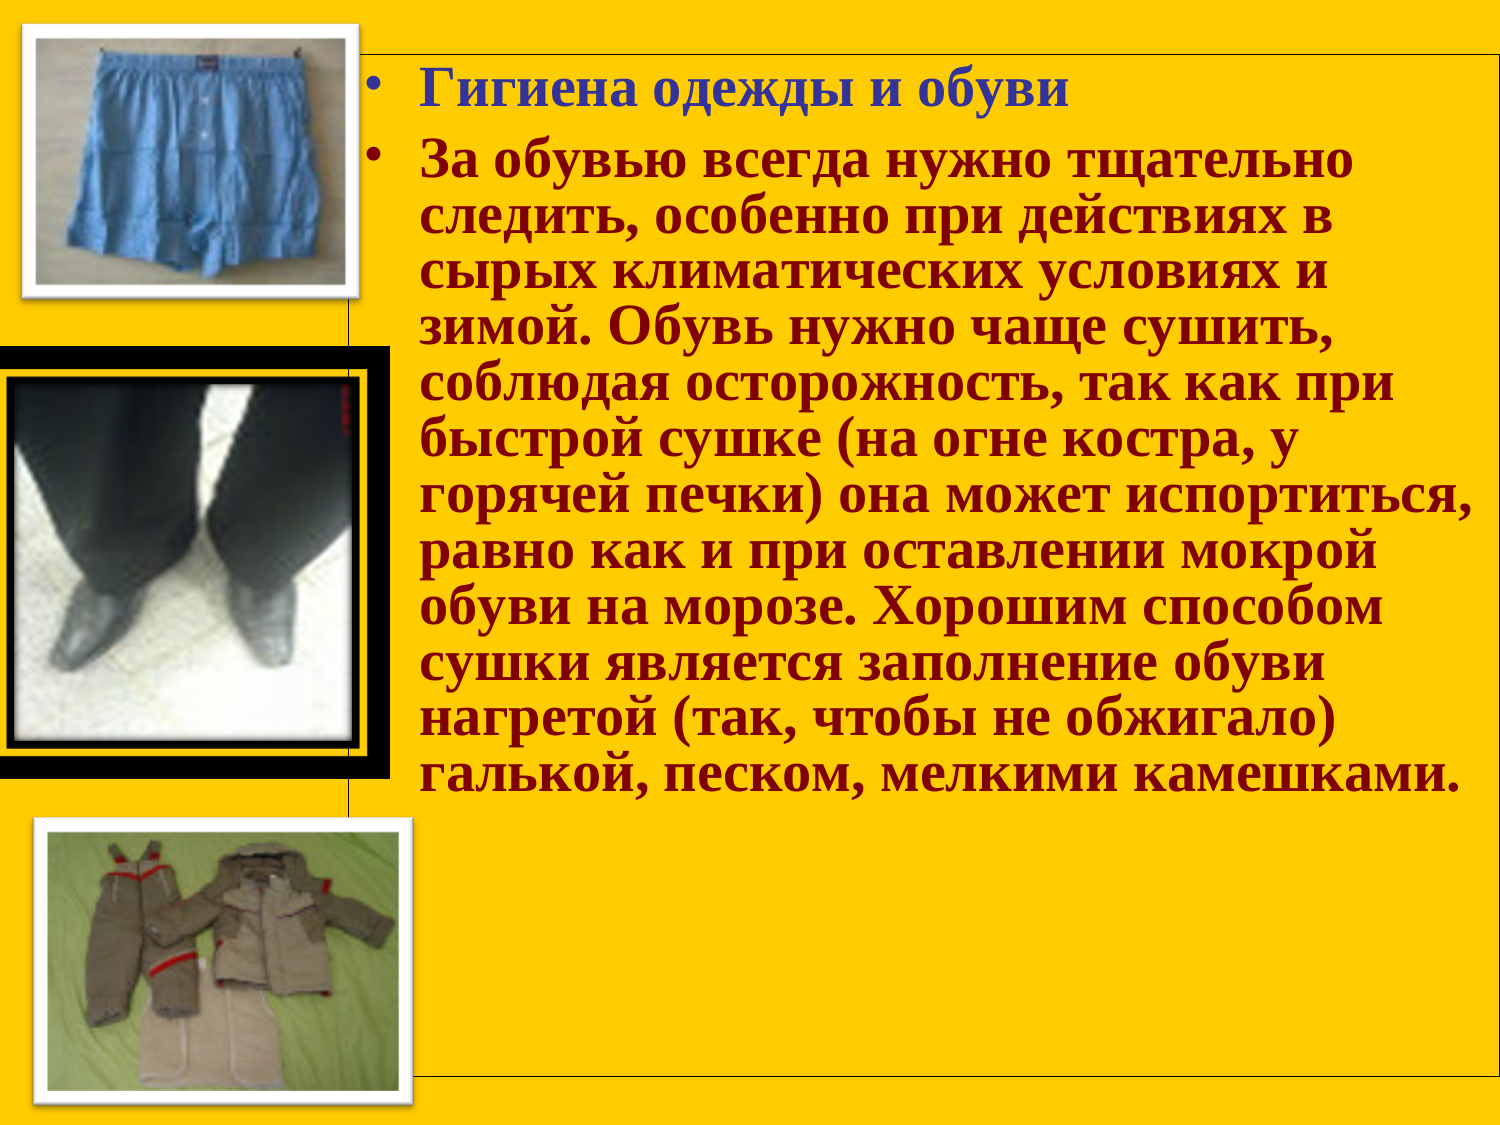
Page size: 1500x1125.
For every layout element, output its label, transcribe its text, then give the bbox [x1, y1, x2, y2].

picture [21, 809, 424, 1120]
picture [9, 15, 371, 313]
list Гигиена одежды и обуви За обувью всегда нужно тщательно следить, особенно при действиях в сырых климатических условиях и зимой. Обувь нужно чаще сушить, соблюдая осторожность, так как при быстрой сушке (на огне костра, у горячей печки) она может испортиться, равно как и при оставлении мокрой обуви на морозе. Хорошим способом сушки является заполнение обуви нагретой (так, чтобы не обжигало) галькой, песком, мелкими камешками. [348, 54, 1500, 1077]
picture [0, 346, 390, 779]
